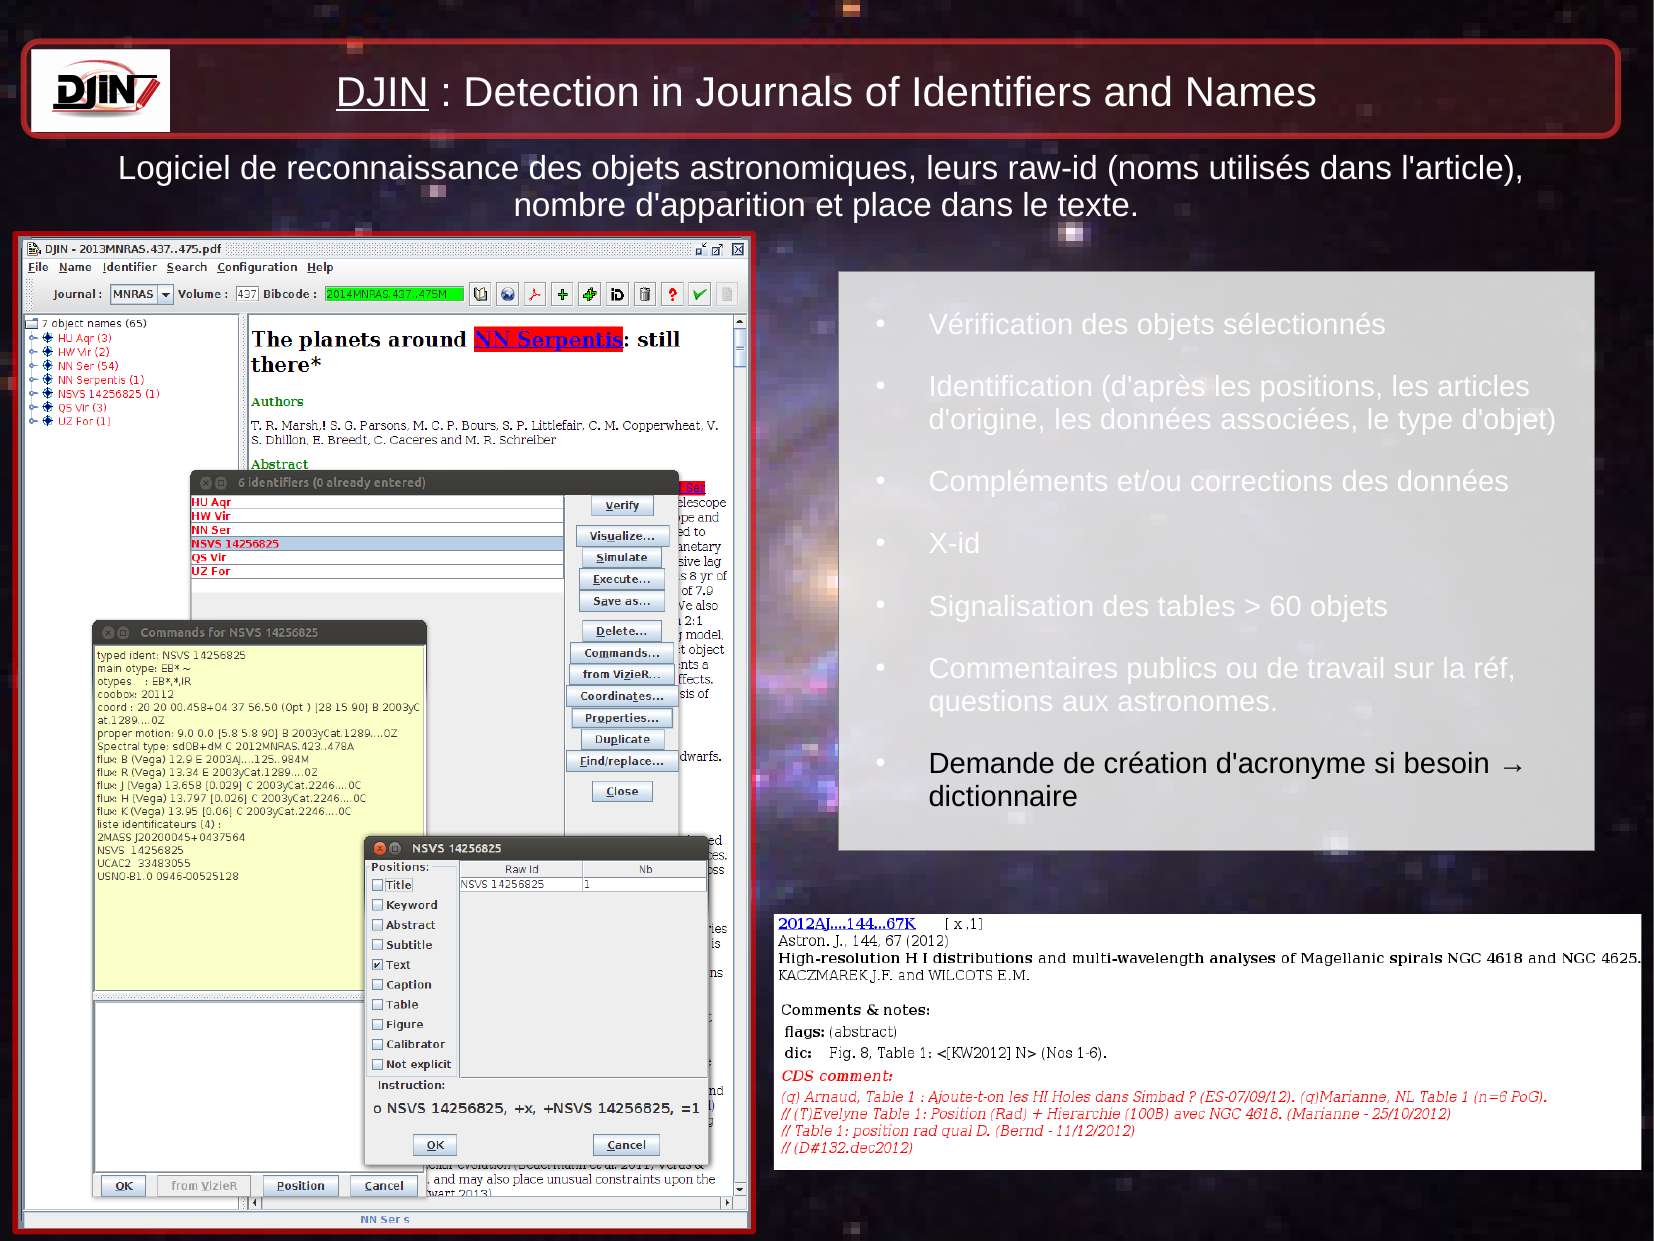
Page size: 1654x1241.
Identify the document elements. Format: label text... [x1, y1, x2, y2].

text_box [23, 41, 82, 136]
text_box Logiciel de reconnaissance des objets astronomiques, leurs raw-id (noms utilisés dans l'article), nombre d'apparition et place dans le texte. [23, 141, 1630, 231]
picture [0, 0, 1654, 1241]
picture [31, 49, 170, 132]
text_box [1571, 41, 1619, 136]
picture [19, 237, 750, 1228]
list Vérification des objets sélectionnés Identification (d'après les positions, les articles d'origine, les données associées, le type d'objet) Compléments et/ou corrections des données X-id Signalisation des tables > 60 objets Commentaires publics ou de travail sur la réf, questions aux astronomes. Demande de création d'acronyme si besoin → dictionnaire [857, 307, 1568, 914]
text_box [838, 271, 1595, 851]
title DJIN : Detection in Journals of Identifiers and Names [82, 0, 1571, 141]
